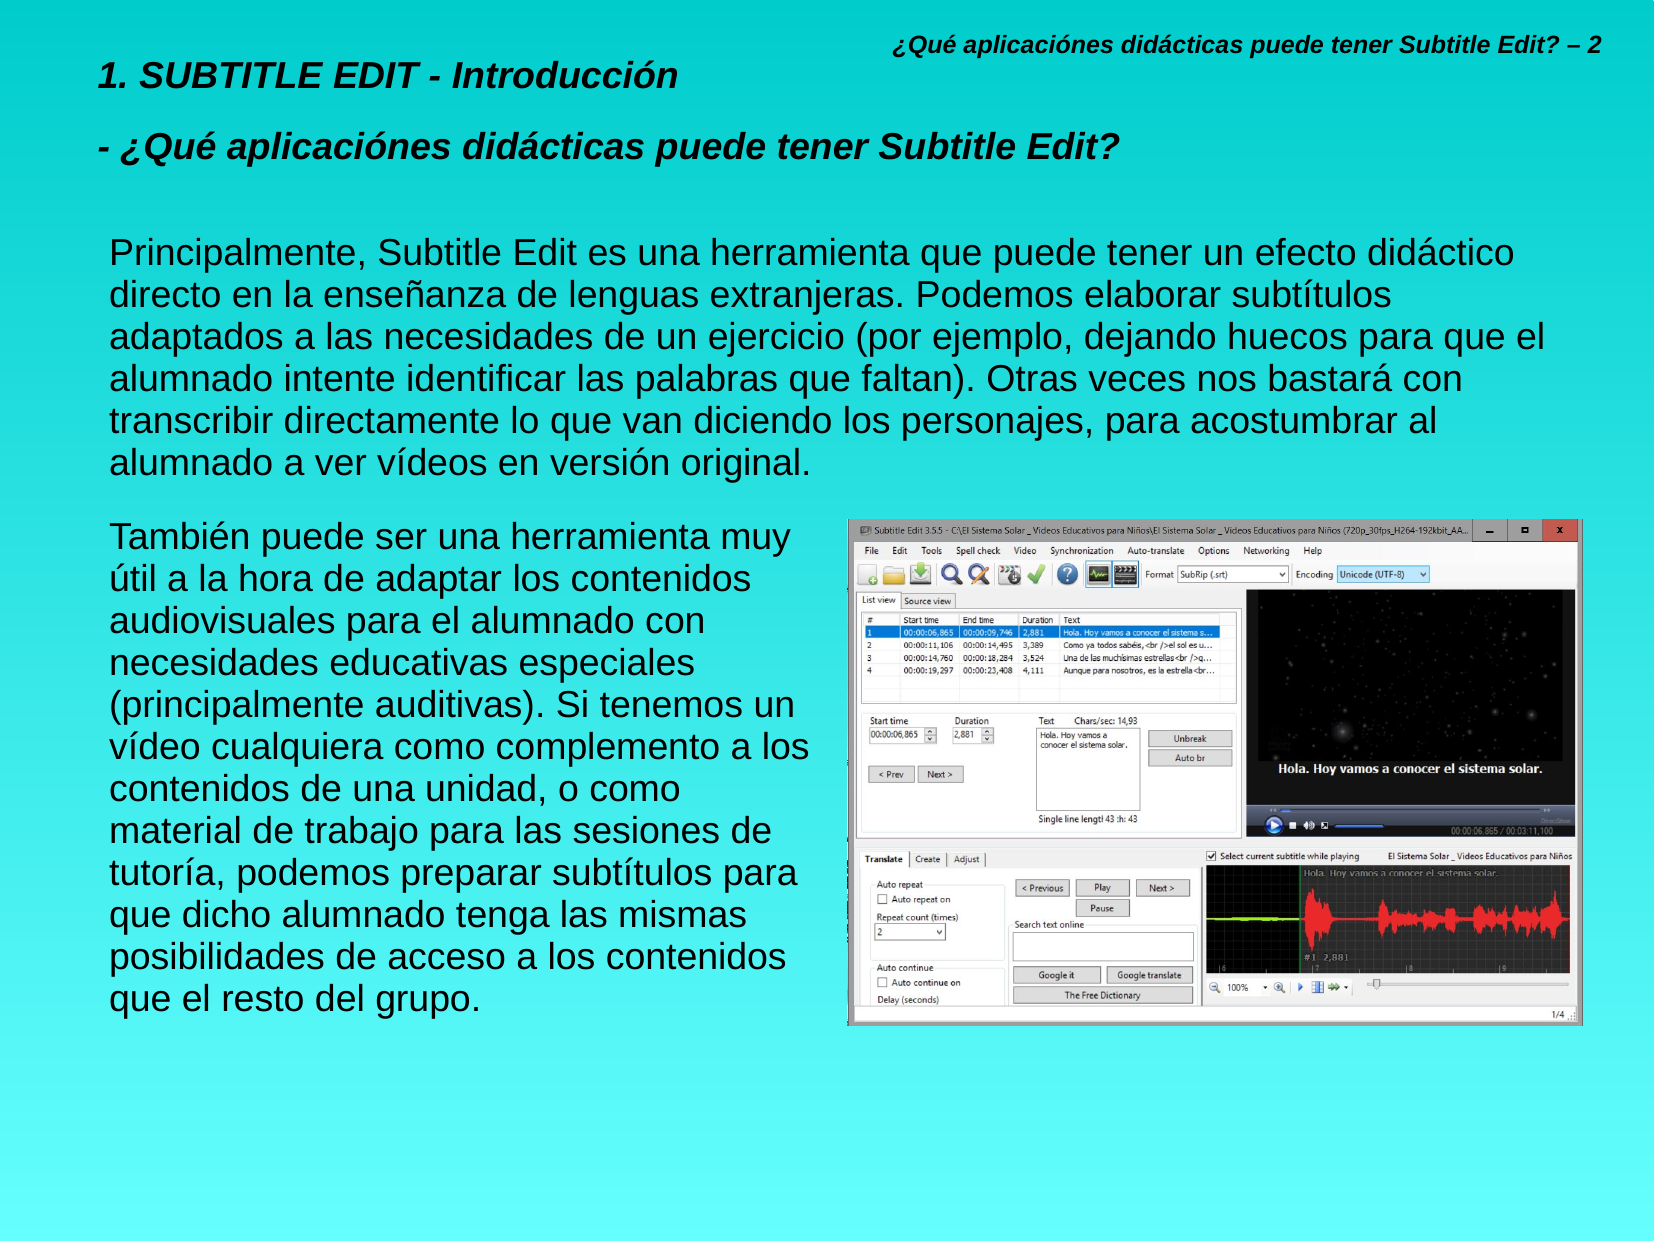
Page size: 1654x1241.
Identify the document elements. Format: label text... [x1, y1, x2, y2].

text_box 1. SUBTITLE EDIT - Introducción [82, 47, 1158, 118]
text_box También puede ser una herramienta muy útil a la hora de adaptar los contenidos audiovisuales para el alumnado con necesidades educativas especiales (principalmente auditivas). Si tenemos un vídeo cualquiera como complemento a los contenidos de una unidad, o como material de trabajo para las sesiones de tutoría, podemos preparar subtítulos para que dicho alumnado tenga las mismas posibilidades de acceso a los contenidos que el resto del grupo. [94, 507, 827, 1021]
picture [847, 519, 1583, 1026]
text_box Principalmente, Subtitle Edit es una herramienta que puede tener un efecto didáctico directo en la enseñanza de lenguas extranjeras. Podemos elaborar subtítulos adaptados a las necesidades de un ejercicio (por ejemplo, dejando huecos para que el alumnado intente identificar las palabras que faltan). Otras veces nos bastará con transcribir directamente lo que van diciendo los personajes, para acostumbrar al alumnado a ver vídeos en versión original. [94, 224, 1571, 489]
text_box ¿Qué aplicaciónes didácticas puede tener Subtitle Edit? – 2 [744, 23, 1619, 71]
text_box - ¿Qué aplicaciónes didácticas puede tener Subtitle Edit? [82, 118, 1288, 189]
